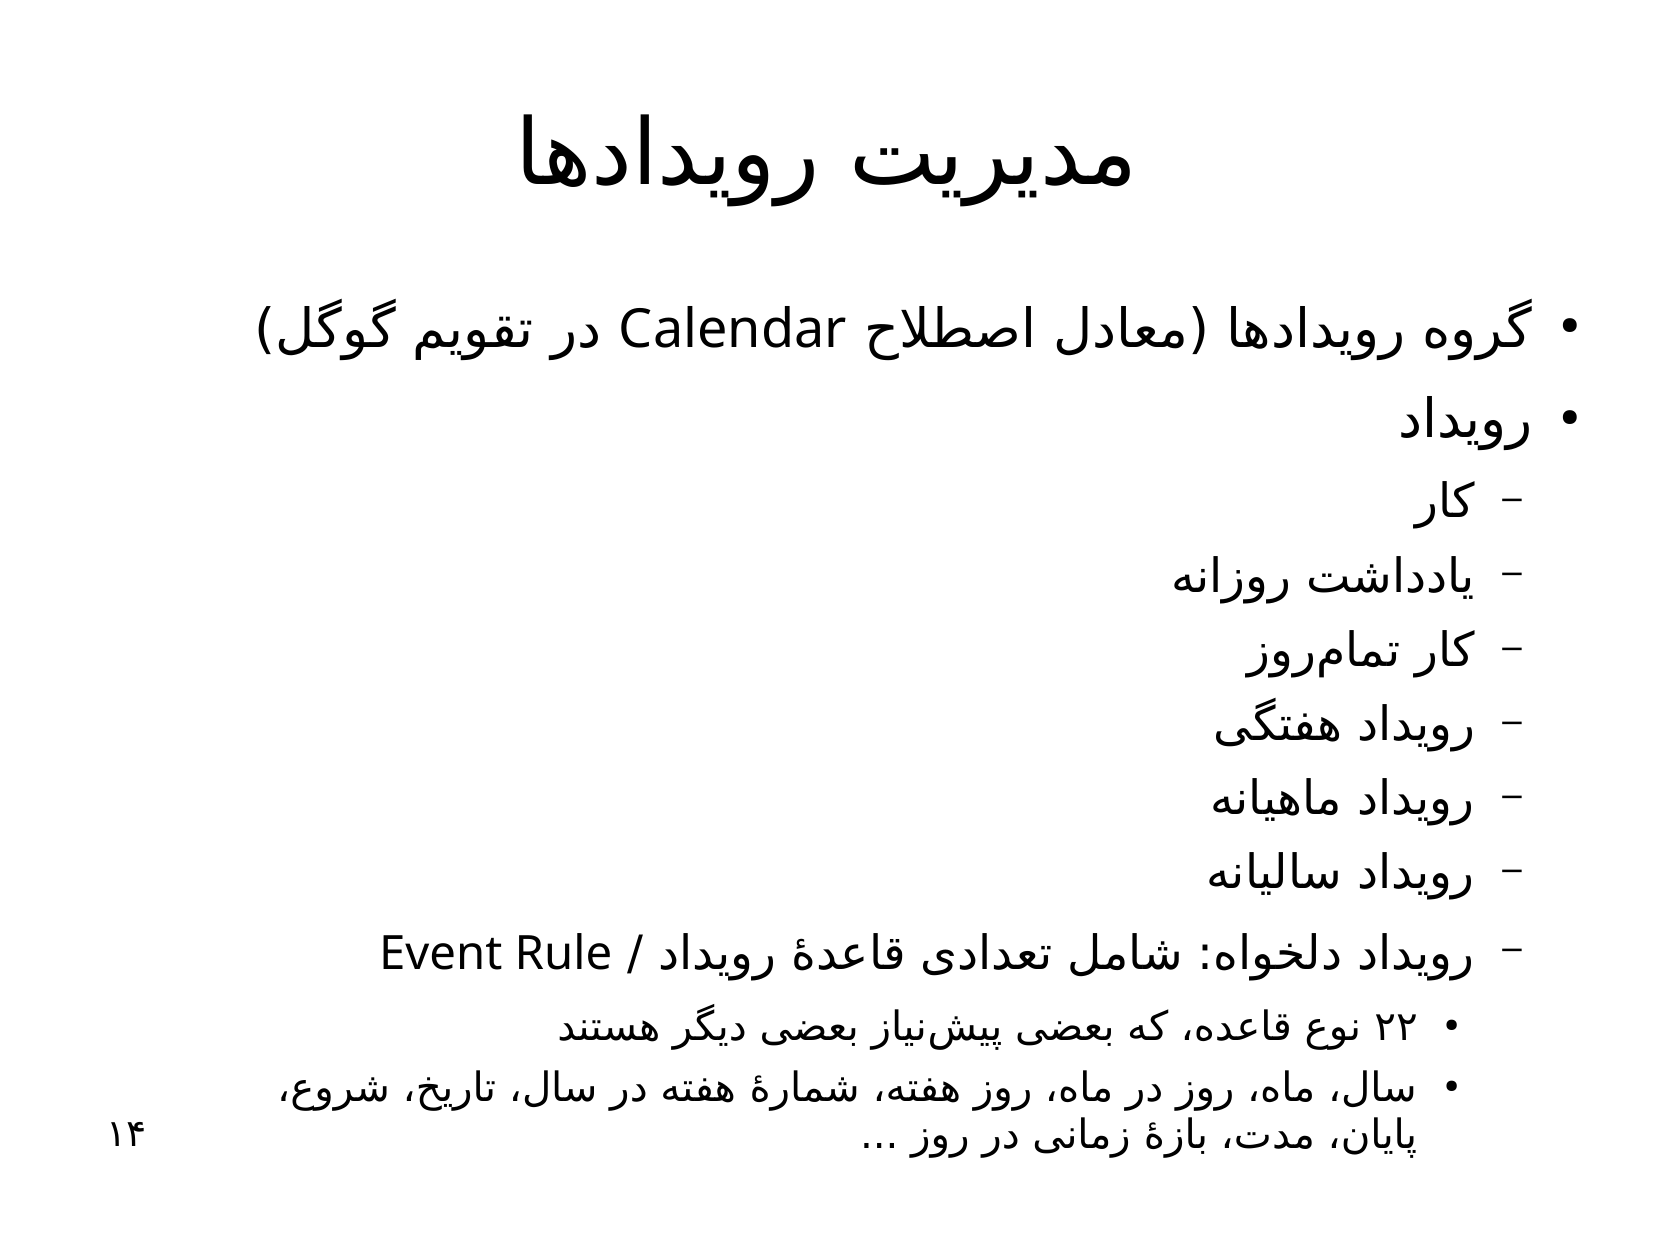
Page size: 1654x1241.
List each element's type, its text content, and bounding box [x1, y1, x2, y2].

list گروه رویدادها (معادل اصطلاح Calendar در تقویم گوگل) رویداد کار یادداشت روزانه کار تمام‌روز رویداد هفتگی رویداد ماهیانه رویداد سالیانه رویداد دلخواه: شامل تعدادی قاعدهٔ رویداد / Event Rule ۲۲ نوع قاعده، که بعضی پیش‌نیاز بعضی دیگر هستند سال، ماه، روز در ماه، روز هفته، شمارهٔ هفته در سال، تاریخ، شروع، پایان، مدت، بازهٔ زمانی در روز ... [210, 290, 1591, 1171]
title مدیریت رویدادها [82, 49, 1571, 257]
text_box ۱۴ [91, 1104, 155, 1175]
